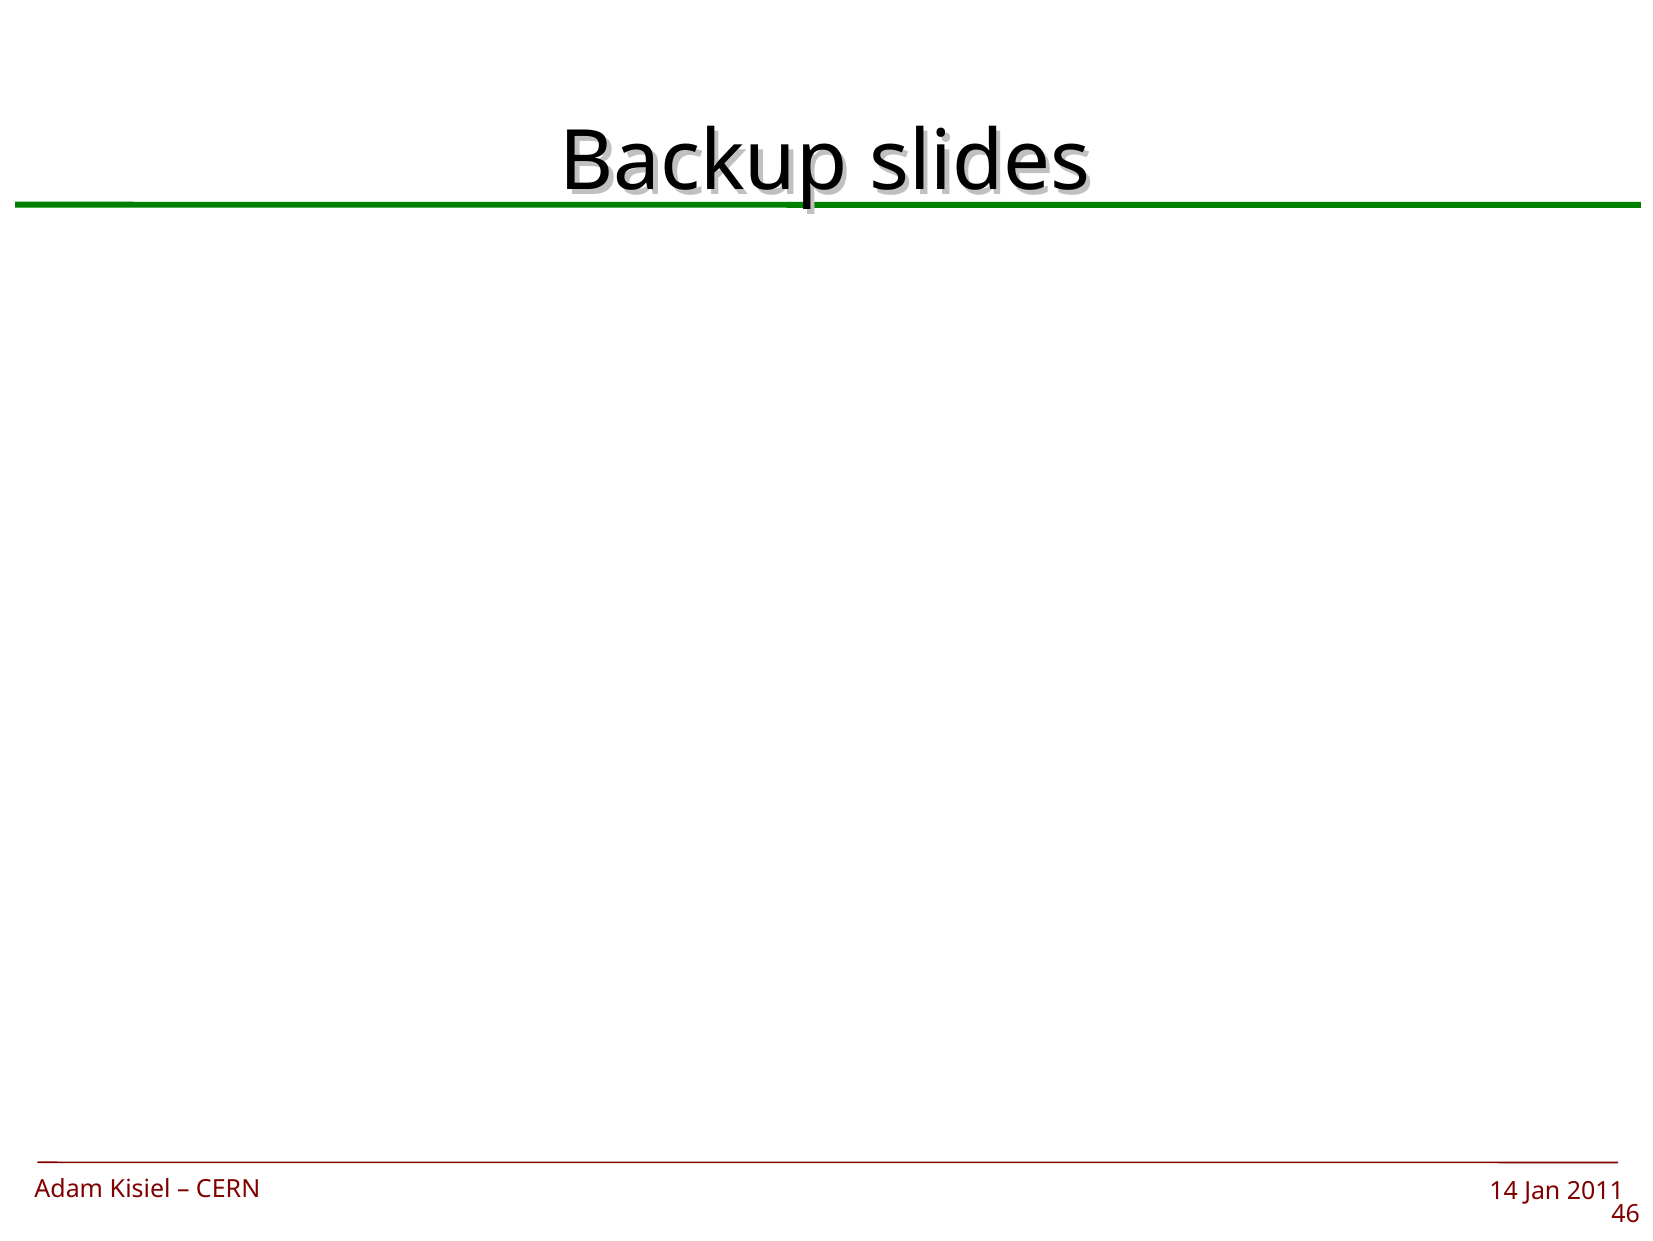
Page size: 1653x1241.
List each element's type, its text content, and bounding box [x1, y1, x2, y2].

title Backup slides [119, 60, 1531, 253]
